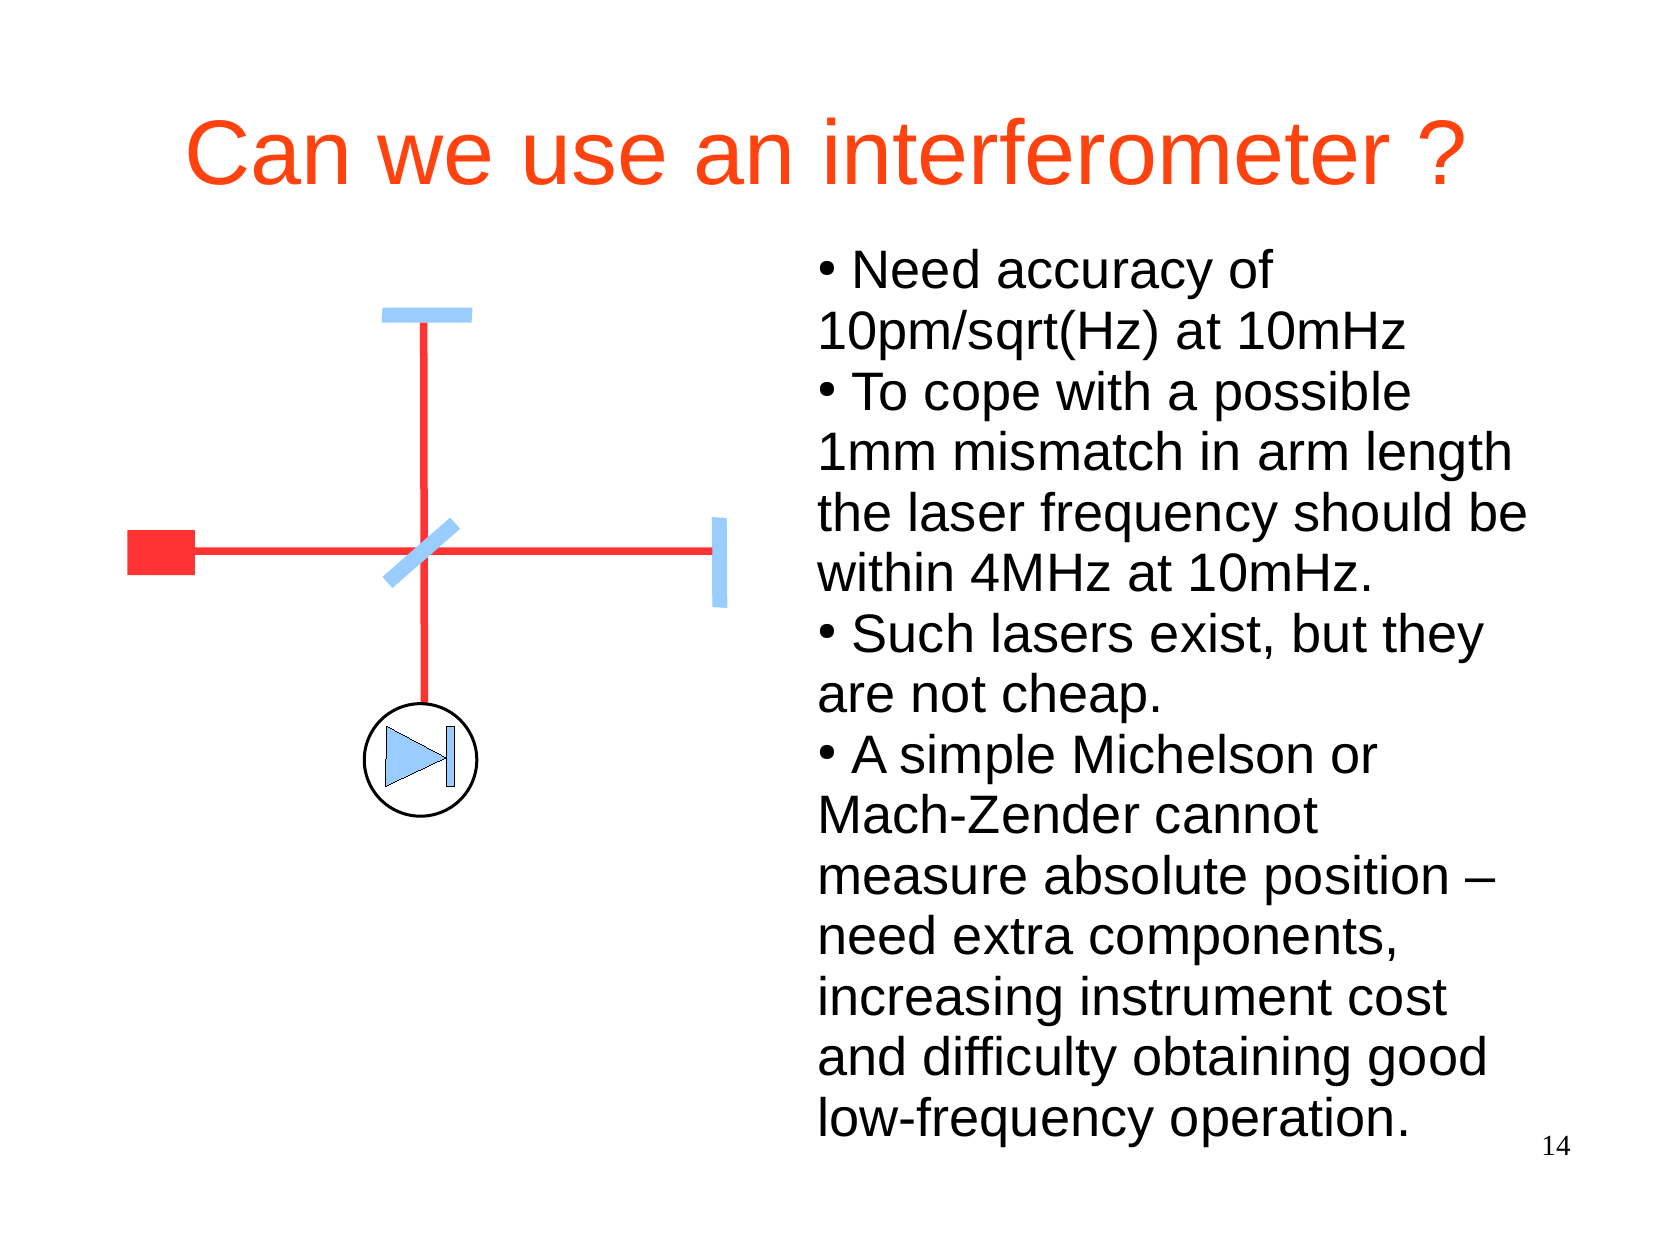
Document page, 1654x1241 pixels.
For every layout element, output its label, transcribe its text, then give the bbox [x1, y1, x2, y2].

text_box [127, 307, 728, 702]
text_box [385, 726, 455, 787]
title Can we use an interferometer ? [82, 49, 1571, 257]
text_box Need accuracy of 10pm/sqrt(Hz) at 10mHz To cope with a possible 1mm mismatch in arm length the laser frequency should be within 4MHz at 10mHz. Such lasers exist, but they are not cheap. A simple Michelson or Mach-Zender cannot measure absolute position – need extra components, increasing instrument cost and difficulty obtaining good low-frequency operation. [802, 232, 1546, 1156]
